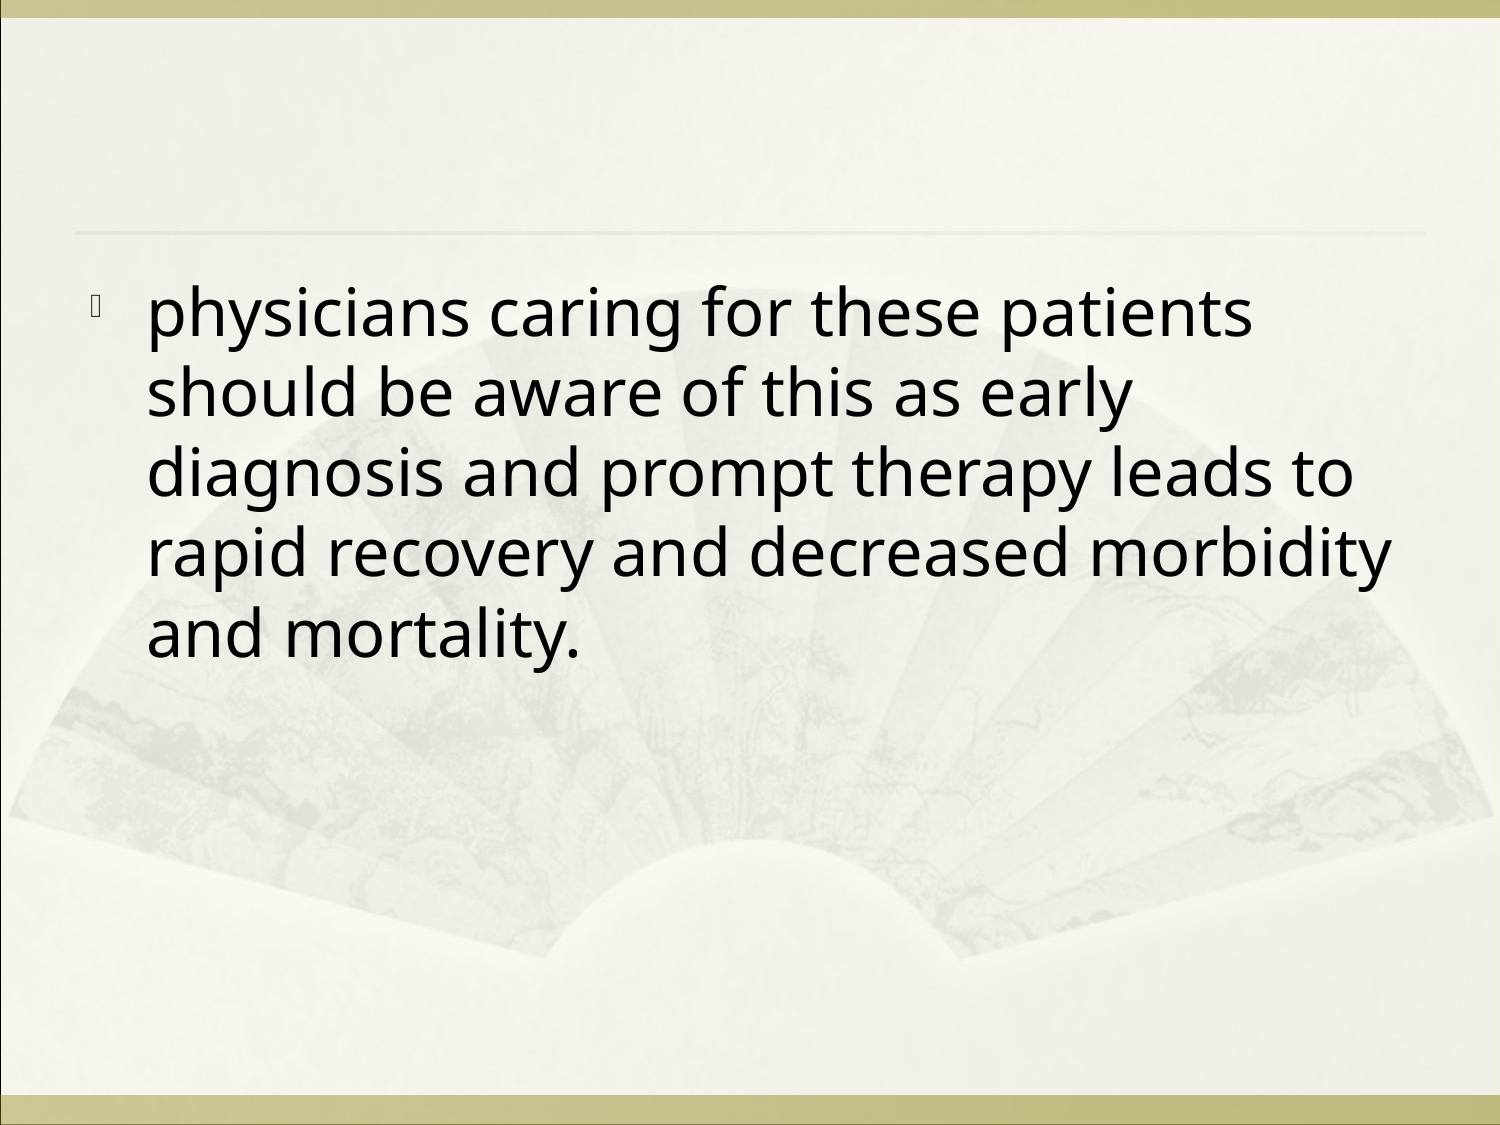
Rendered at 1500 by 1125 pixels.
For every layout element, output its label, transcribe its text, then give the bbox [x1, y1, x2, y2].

list physicians caring for these patients should be aware of this as early diagnosis and prompt therapy leads to rapid recovery and decreased morbidity and mortality. [75, 262, 1426, 1032]
picture [0, 18, 1500, 1095]
